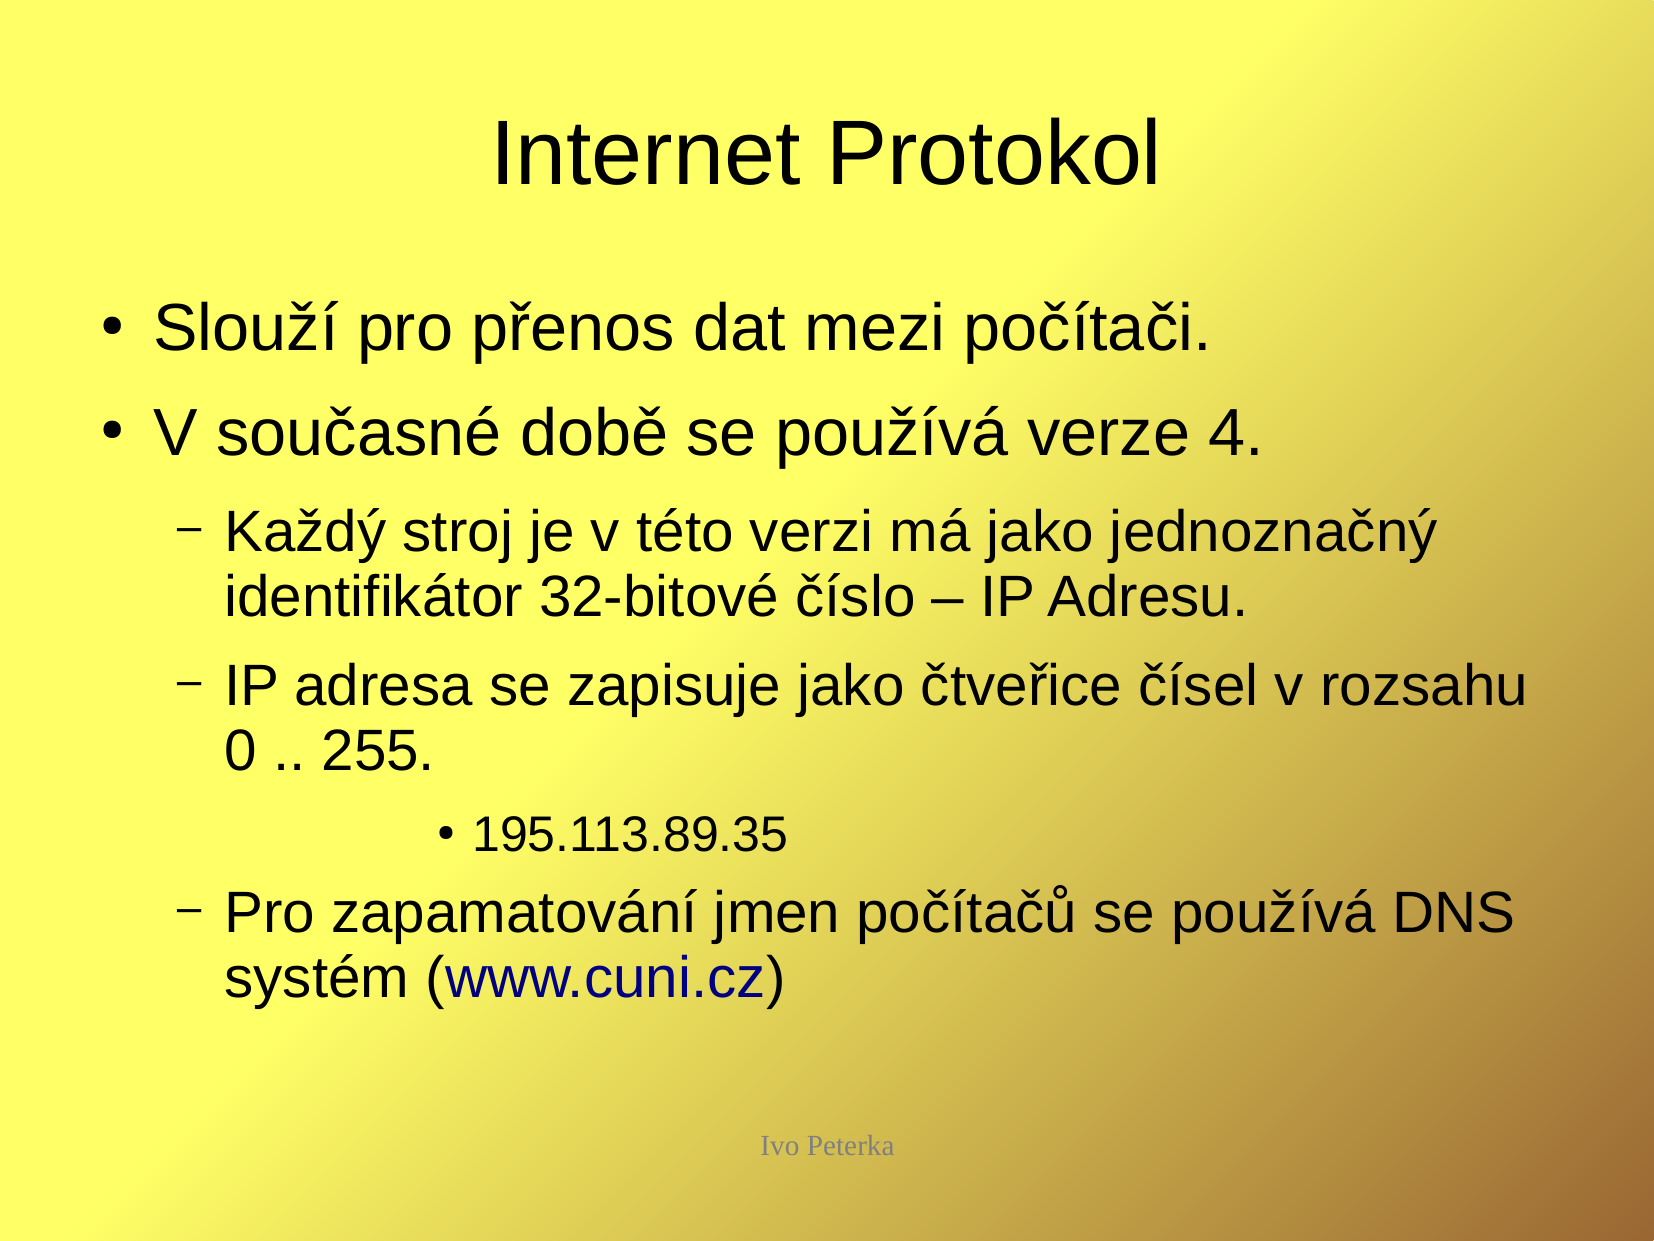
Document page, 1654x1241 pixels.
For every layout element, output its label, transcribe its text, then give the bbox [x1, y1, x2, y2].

title Internet Protokol [82, 49, 1571, 257]
list Slouží pro přenos dat mezi počítači. V současné době se používá verze 4. Každý stroj je v této verzi má jako jednoznačný identifikátor 32-bitové číslo – IP Adresu. IP adresa se zapisuje jako čtveřice čísel v rozsahu 0 .. 255. 195.113.89.35 Pro zapamatování jmen počítačů se používá DNS systém (www.cuni.cz) [82, 290, 1571, 1109]
